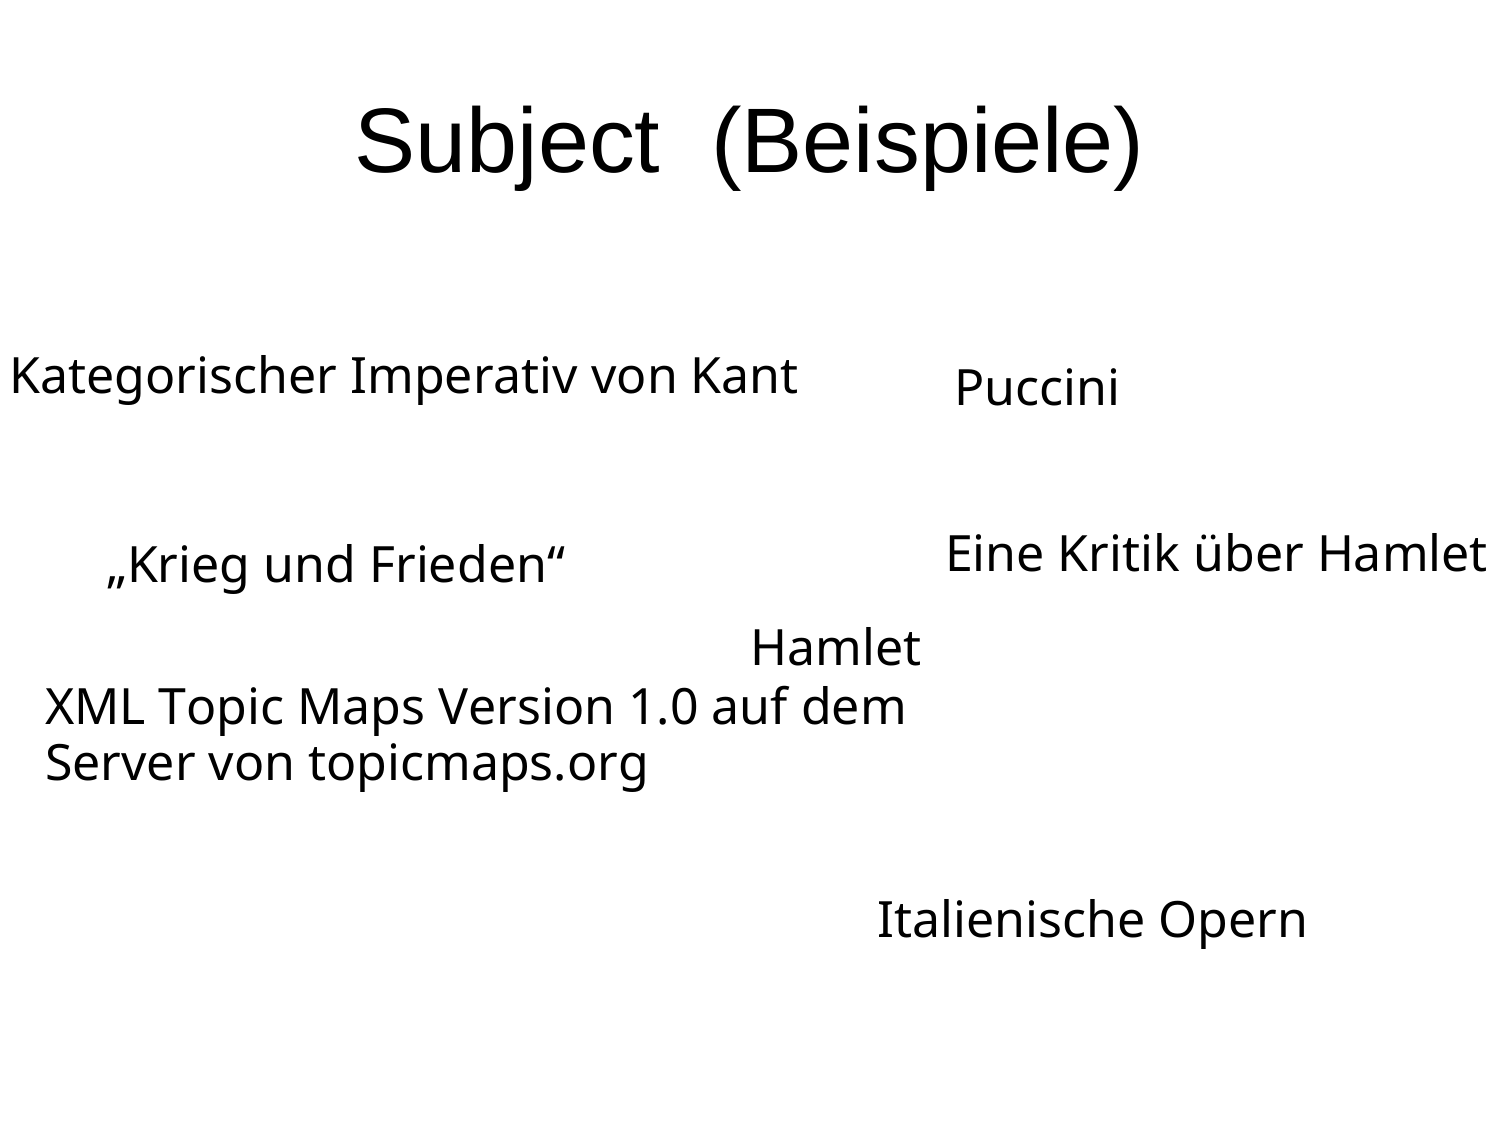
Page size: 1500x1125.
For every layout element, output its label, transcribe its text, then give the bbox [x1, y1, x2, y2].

text_box „Krieg und Frieden“ [91, 527, 581, 602]
text_box Kategorischer Imperativ von Kant [0, 338, 815, 413]
title Subject (Beispiele) [75, 45, 1426, 233]
text_box Eine Kritik über Hamlet [930, 515, 1500, 591]
text_box Italienische Opern [862, 881, 1324, 957]
text_box Puccini [939, 350, 1136, 425]
text_box Hamlet [735, 609, 937, 685]
text_box XML Topic Maps Version 1.0 auf dem Server von topicmaps.org [30, 668, 923, 800]
